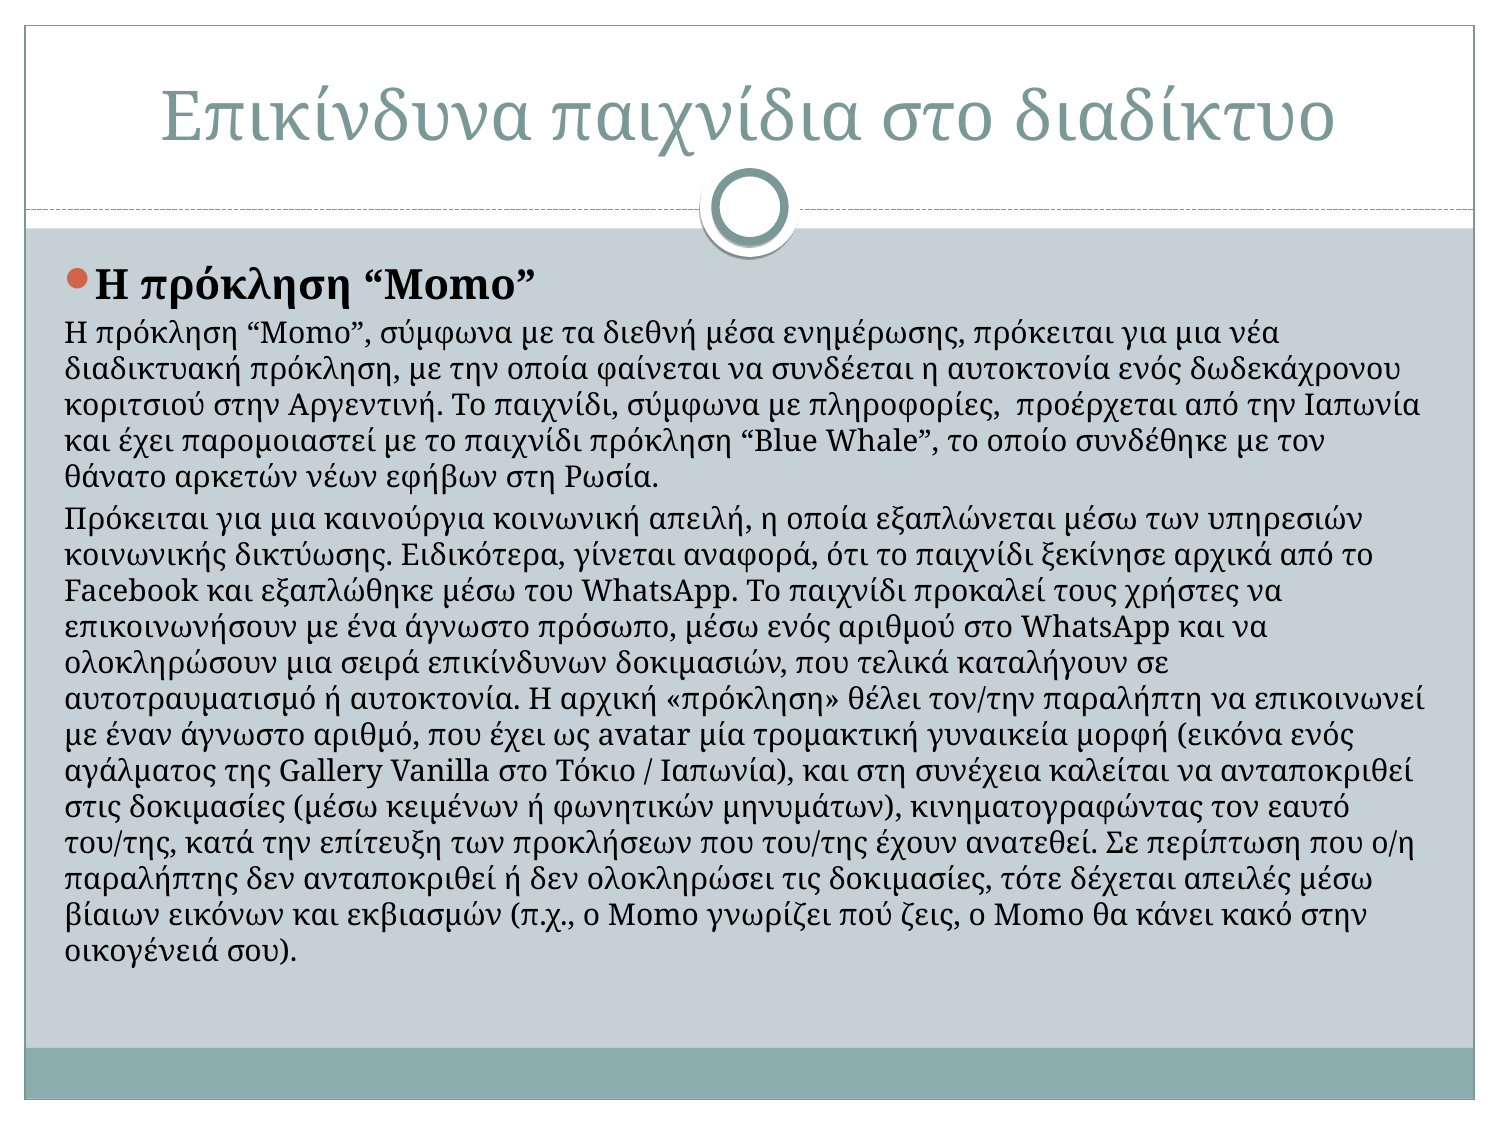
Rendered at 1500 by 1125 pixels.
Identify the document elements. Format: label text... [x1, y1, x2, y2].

title Επικίνδυνα παιχνίδια στο διαδίκτυο [49, 37, 1450, 162]
list Η πρόκληση “Momo” Η πρόκληση “Momo”, σύμφωνα με τα διεθνή μέσα ενημέρωσης, πρόκειται για μια νέα διαδικτυακή πρόκληση, με την οποία φαίνεται να συνδέεται η αυτοκτονία ενός δωδεκάχρονου κοριτσιού στην Αργεντινή. Το παιχνίδι, σύμφωνα με πληροφορίες, προέρχεται από την Ιαπωνία και έχει παρομοιαστεί με το παιχνίδι πρόκληση “Blue Whale”, το οποίο συνδέθηκε με τον θάνατο αρκετών νέων εφήβων στη Ρωσία. Πρόκειται για μια καινούργια κοινωνική απειλή, η οποία εξαπλώνεται μέσω των υπηρεσιών κοινωνικής δικτύωσης. Ειδικότερα, γίνεται αναφορά, ότι το παιχνίδι ξεκίνησε αρχικά από το Facebook και εξαπλώθηκε μέσω του WhatsApp. Το παιχνίδι προκαλεί τους χρήστες να επικοινωνήσουν με ένα άγνωστο πρόσωπο, μέσω ενός αριθμού στο WhatsApp και να ολοκληρώσουν μια σειρά επικίνδυνων δοκιμασιών, που τελικά καταλήγουν σε αυτοτραυματισμό ή αυτοκτονία. Η αρχική «πρόκληση» θέλει τον/την παραλήπτη να επικοινωνεί με έναν άγνωστο αριθμό, που έχει ως avatar μία τρομακτική γυναικεία μορφή (εικόνα ενός αγάλματος της Gallery Vanilla στο Τόκιο / Ιαπωνία), και στη συνέχεια καλείται να ανταποκριθεί στις δοκιμασίες (μέσω κειμένων ή φωνητικών μηνυμάτων), κινηματογραφώντας τον εαυτό του/της, κατά την επίτευξη των προκλήσεων που του/της έχουν ανατεθεί. Σε περίπτωση που ο/η παραλήπτης δεν ανταποκριθεί ή δεν ολοκληρώσει τις δοκιμασίες, τότε δέχεται απειλές μέσω βίαιων εικόνων και εκβιασμών (π.χ., ο Momo γνωρίζει πού ζεις, ο Momo θα κάνει κακό στην οικογένειά σου). [49, 250, 1445, 1001]
